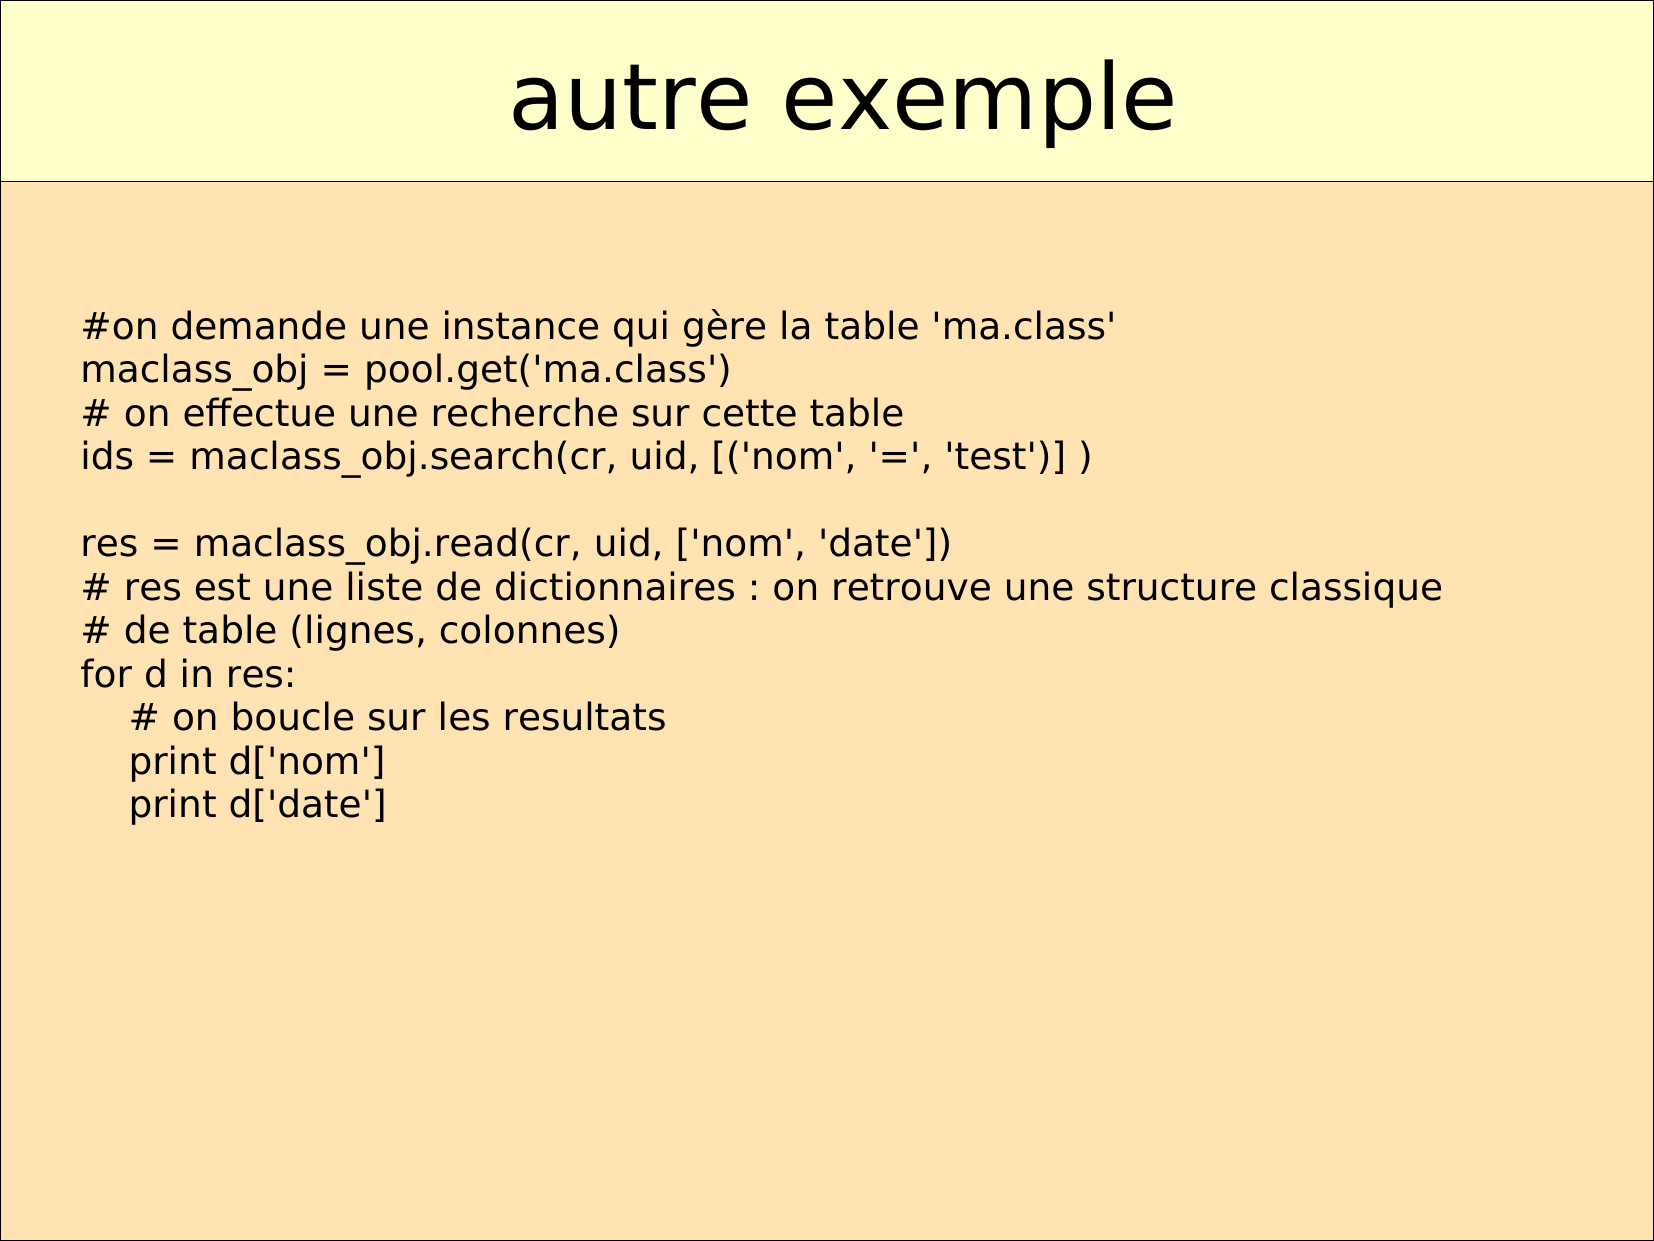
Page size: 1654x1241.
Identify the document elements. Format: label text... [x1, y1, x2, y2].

text_box #on demande une instance qui gère la table 'ma.class' maclass_obj = pool.get('ma.class') # on effectue une recherche sur cette table ids = maclass_obj.search(cr, uid, [('nom', '=', 'test')] ) res = maclass_obj.read(cr, uid, ['nom', 'date']) # res est une liste de dictionnaires : on retrouve une structure classique # de table (lignes, colonnes) for d in res: # on boucle sur les resultats print d['nom'] print d['date'] [65, 297, 1571, 922]
title autre exemple [135, 37, 1552, 158]
